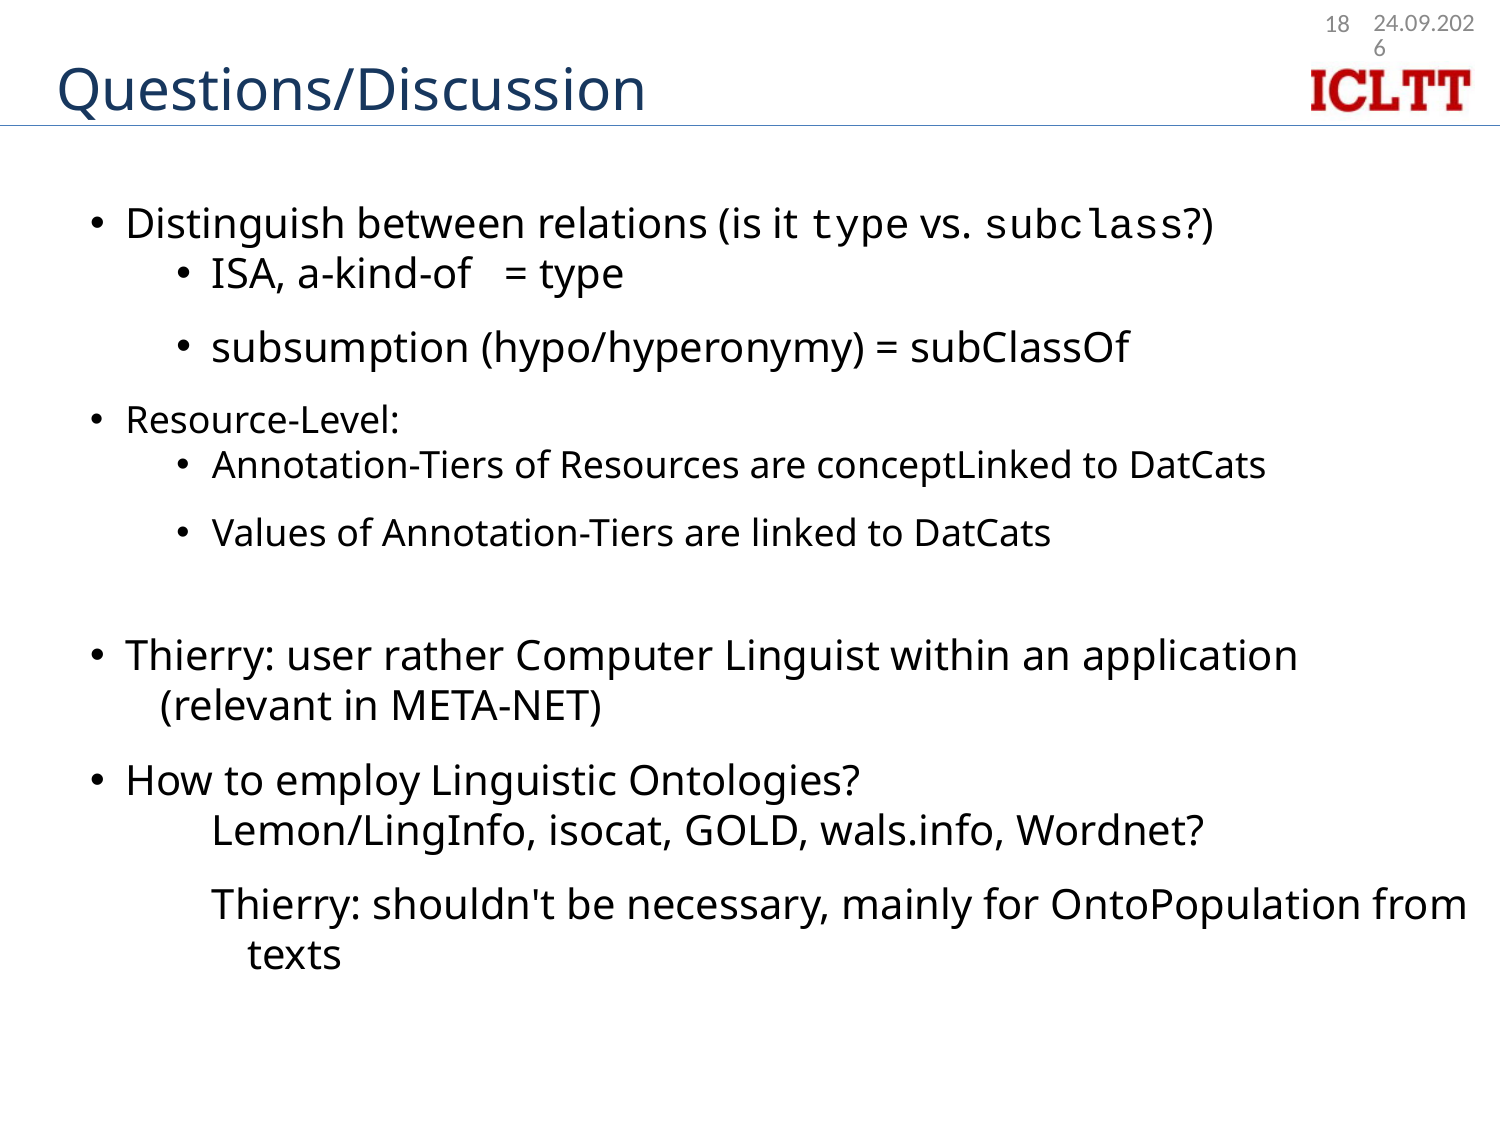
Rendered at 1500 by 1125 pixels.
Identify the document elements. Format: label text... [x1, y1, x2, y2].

title Questions/Discussion [41, 45, 1426, 126]
picture [1426, 61, 1475, 121]
list Distinguish between relations (is it type vs. subclass?) ISA, a-kind-of = type subsumption (hypo/hyperonymy) = subClassOf Resource-Level: Annotation-Tiers of Resources are conceptLinked to DatCats Values of Annotation-Tiers are linked to DatCats Thierry: user rather Computer Linguist within an application (relevant in META-NET) How to employ Linguistic Ontologies? Lemon/LingInfo, isocat, GOLD, wals.info, Wordnet? Thierry: shouldn't be necessary, mainly for OntoPopulation from texts [75, 189, 1500, 1010]
